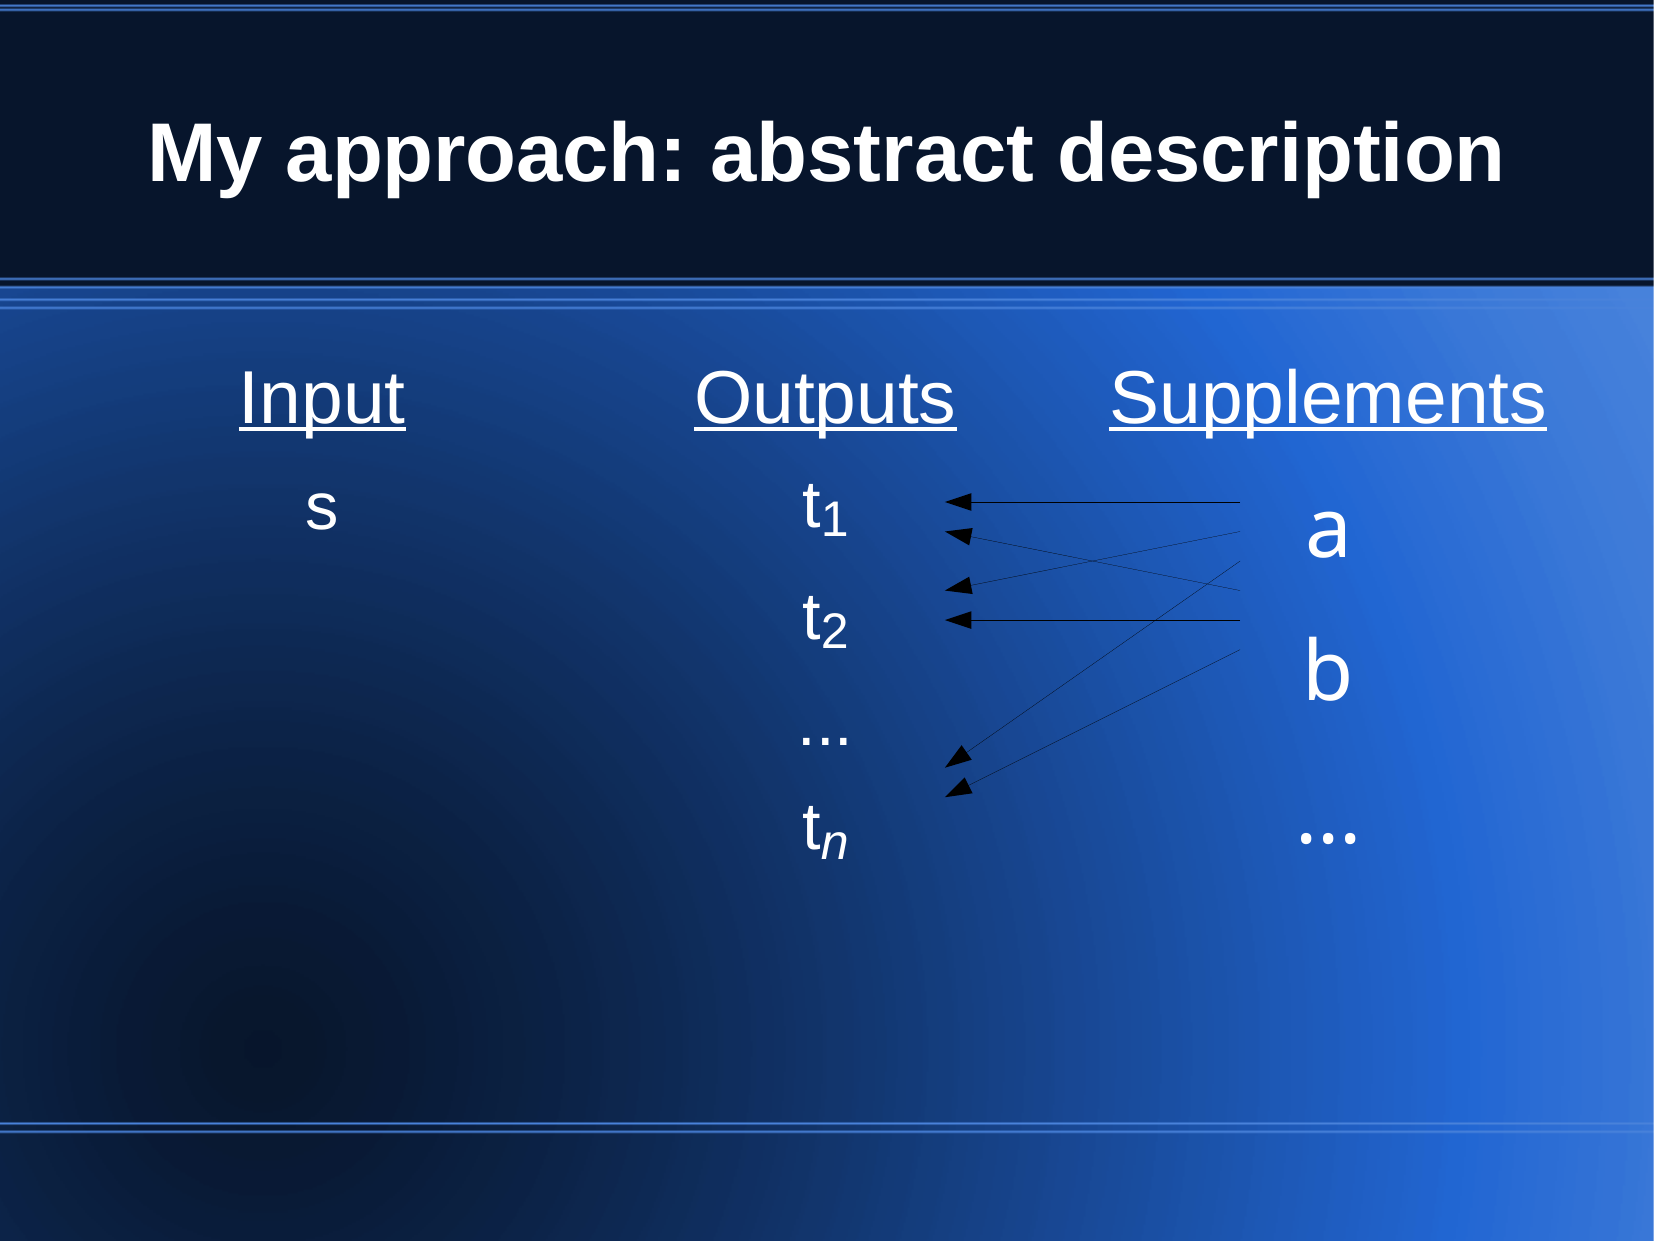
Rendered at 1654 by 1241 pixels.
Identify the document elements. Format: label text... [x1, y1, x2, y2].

picture [0, 0, 1654, 1241]
list t2 [585, 578, 1066, 680]
list Supplements a b ... [1088, 355, 1569, 1182]
list Outputs [585, 355, 1065, 466]
list ... tn [585, 685, 1066, 1182]
title My approach: abstract description [82, 49, 1571, 257]
list Input s [82, 355, 562, 1182]
list t1 [585, 466, 1065, 562]
